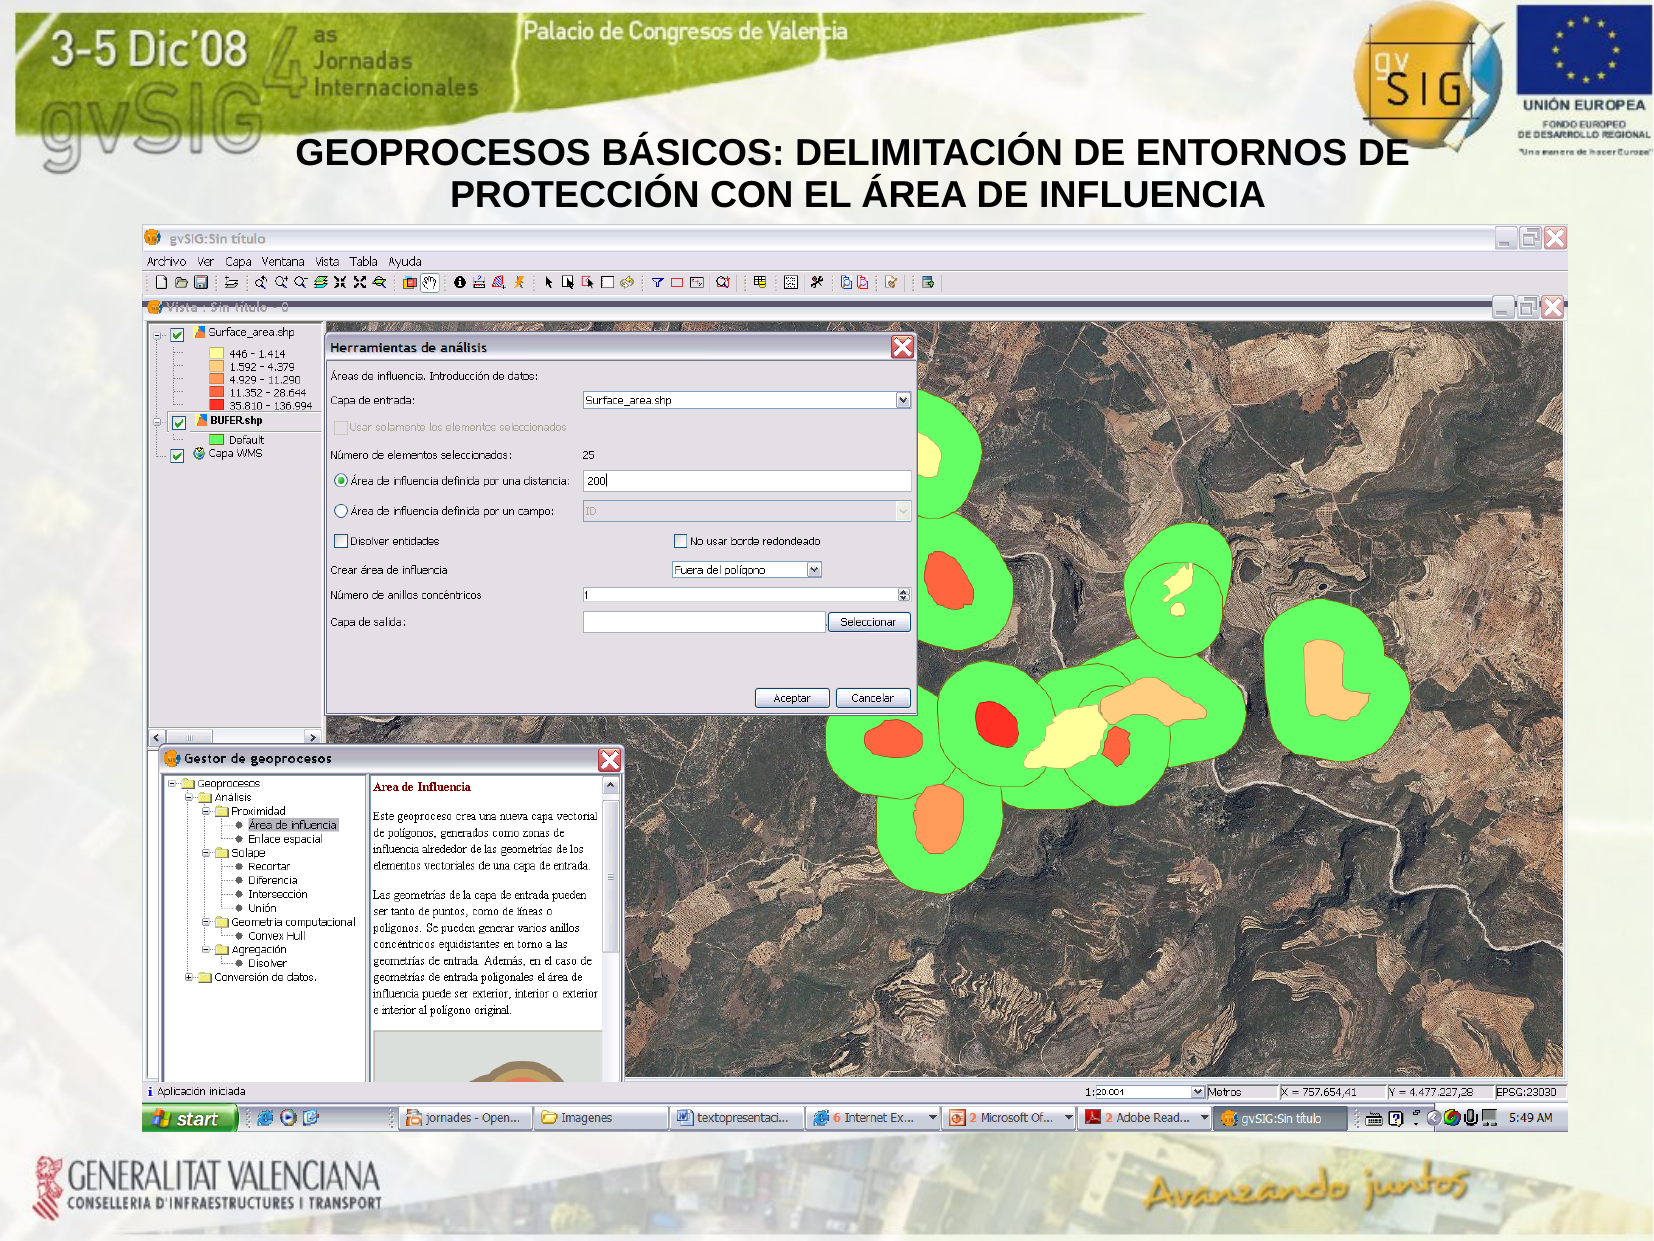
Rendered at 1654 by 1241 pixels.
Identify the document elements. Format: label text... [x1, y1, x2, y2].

text_box GEOPROCESOS BÁSICOS: DELIMITACIÓN DE ENTORNOS DE PROTECCIÓN CON EL ÁREA DE INFLUENCIA [280, 123, 1426, 236]
picture [0, 0, 1654, 1241]
